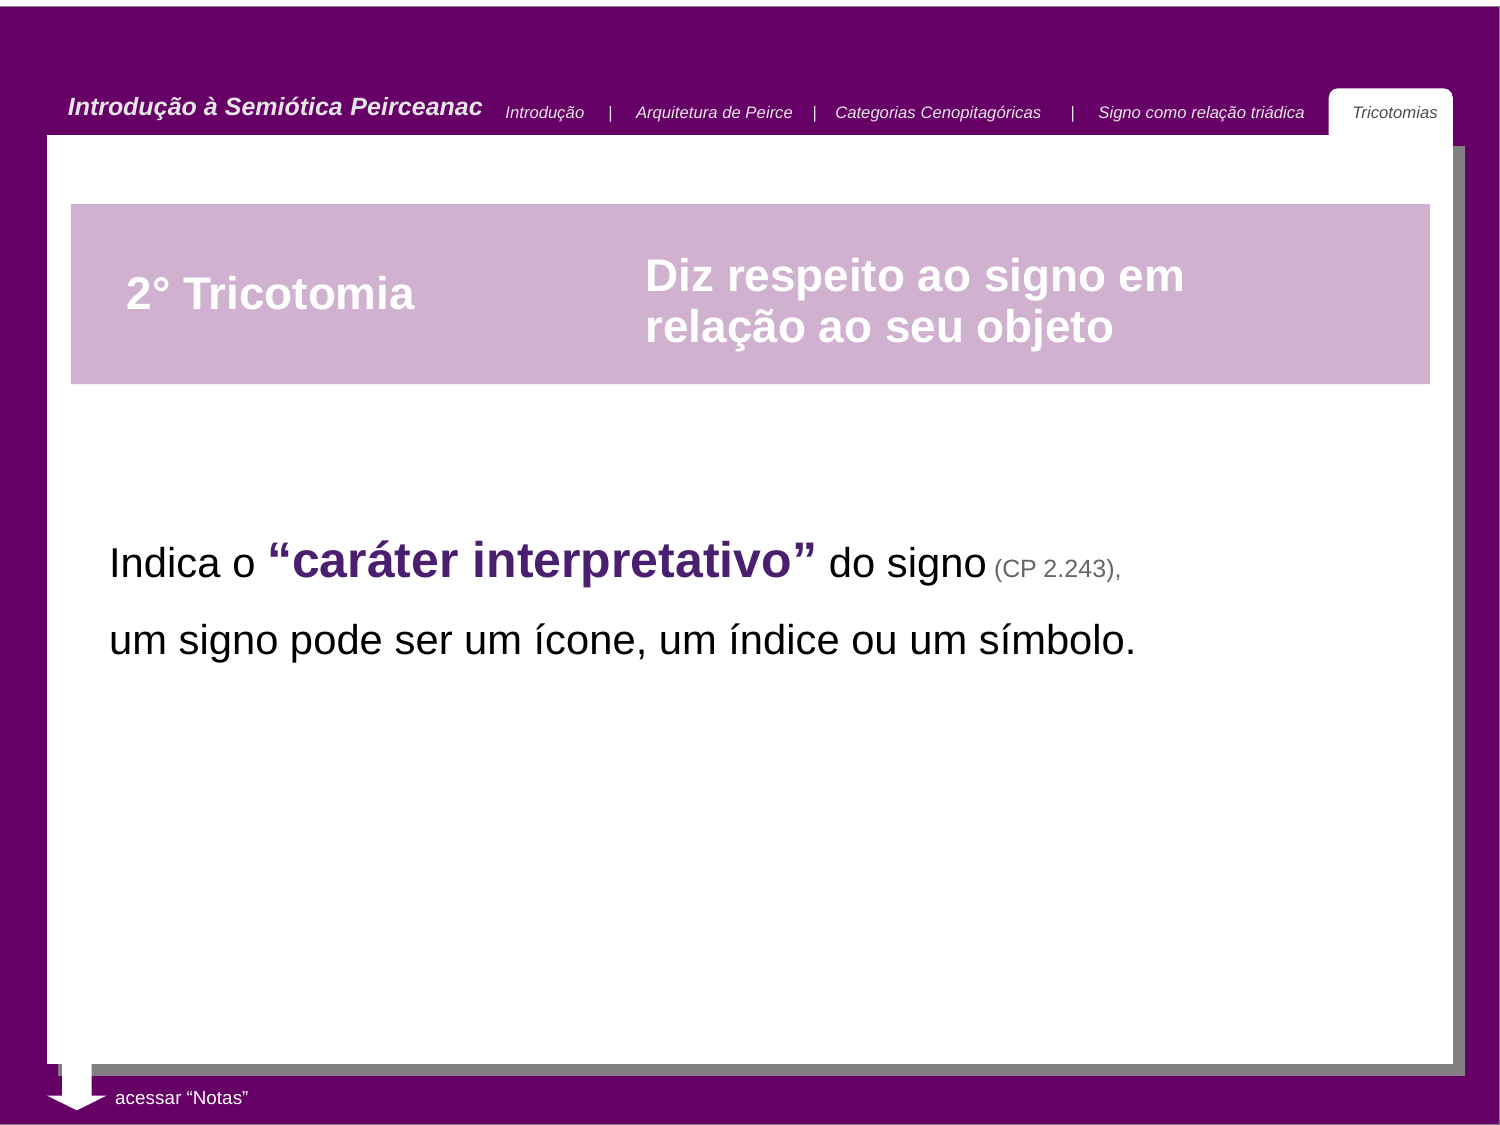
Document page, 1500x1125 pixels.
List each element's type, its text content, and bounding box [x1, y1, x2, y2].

text_box [70, 204, 1431, 385]
text_box 2° Tricotomia [112, 260, 532, 371]
text_box acessar “Notas” [100, 1080, 278, 1117]
text_box [47, 1051, 100, 1111]
text_box Indica o “caráter interpretativo” do signo (CP 2.243), um signo pode ser um ícone, um índice ou um símbolo. [94, 490, 1182, 791]
text_box Diz respeito ao signo em relação ao seu objeto [630, 242, 1388, 405]
